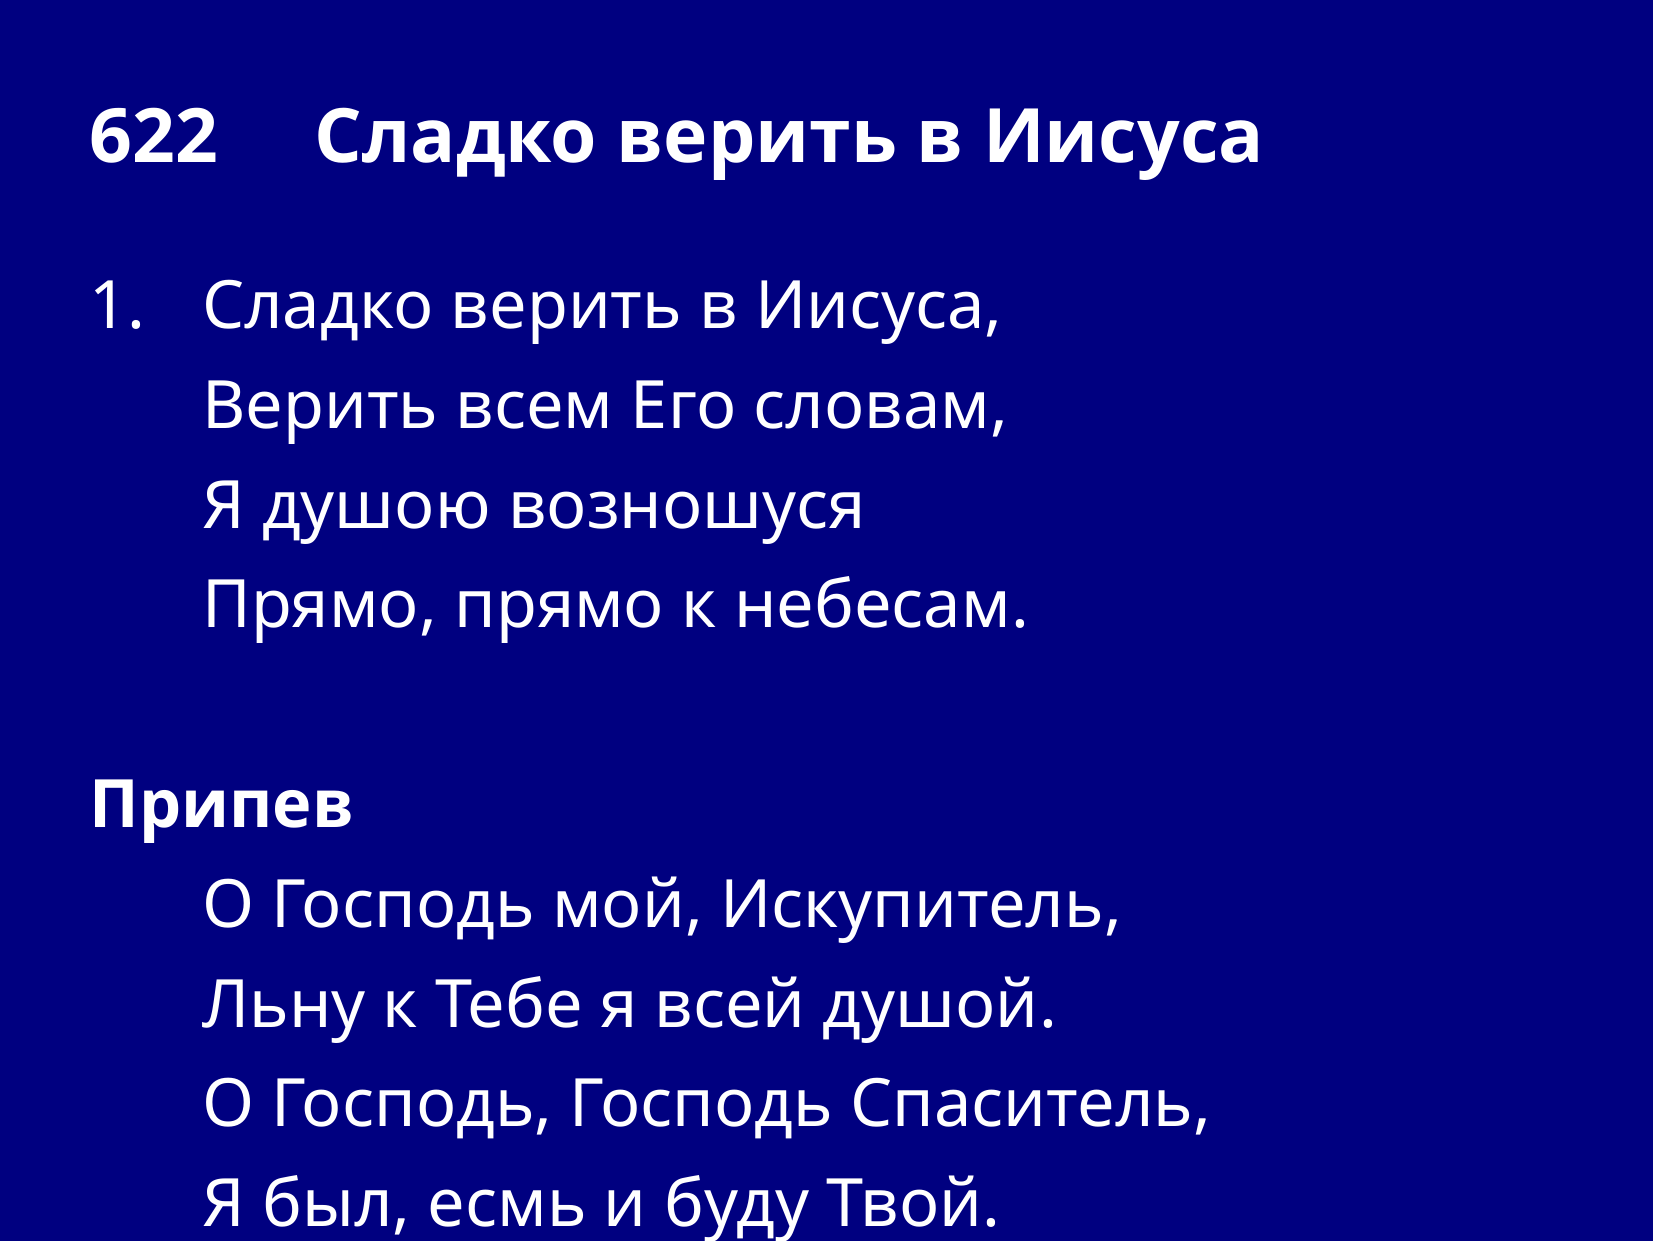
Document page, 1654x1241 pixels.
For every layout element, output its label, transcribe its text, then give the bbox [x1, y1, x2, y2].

text_box 622 Сладко верить в Иисуса [75, 75, 1576, 188]
text_box 1. Сладко верить в Иисуса, Верить всем Его словам, Я душою возношуся Прямо, прямо к небесам. Припев О Господь мой, Искупитель, Льну к Тебе я всей душой. О Господь, Господь Спаситель, Я был, есмь и буду Твой. [75, 188, 1576, 1163]
